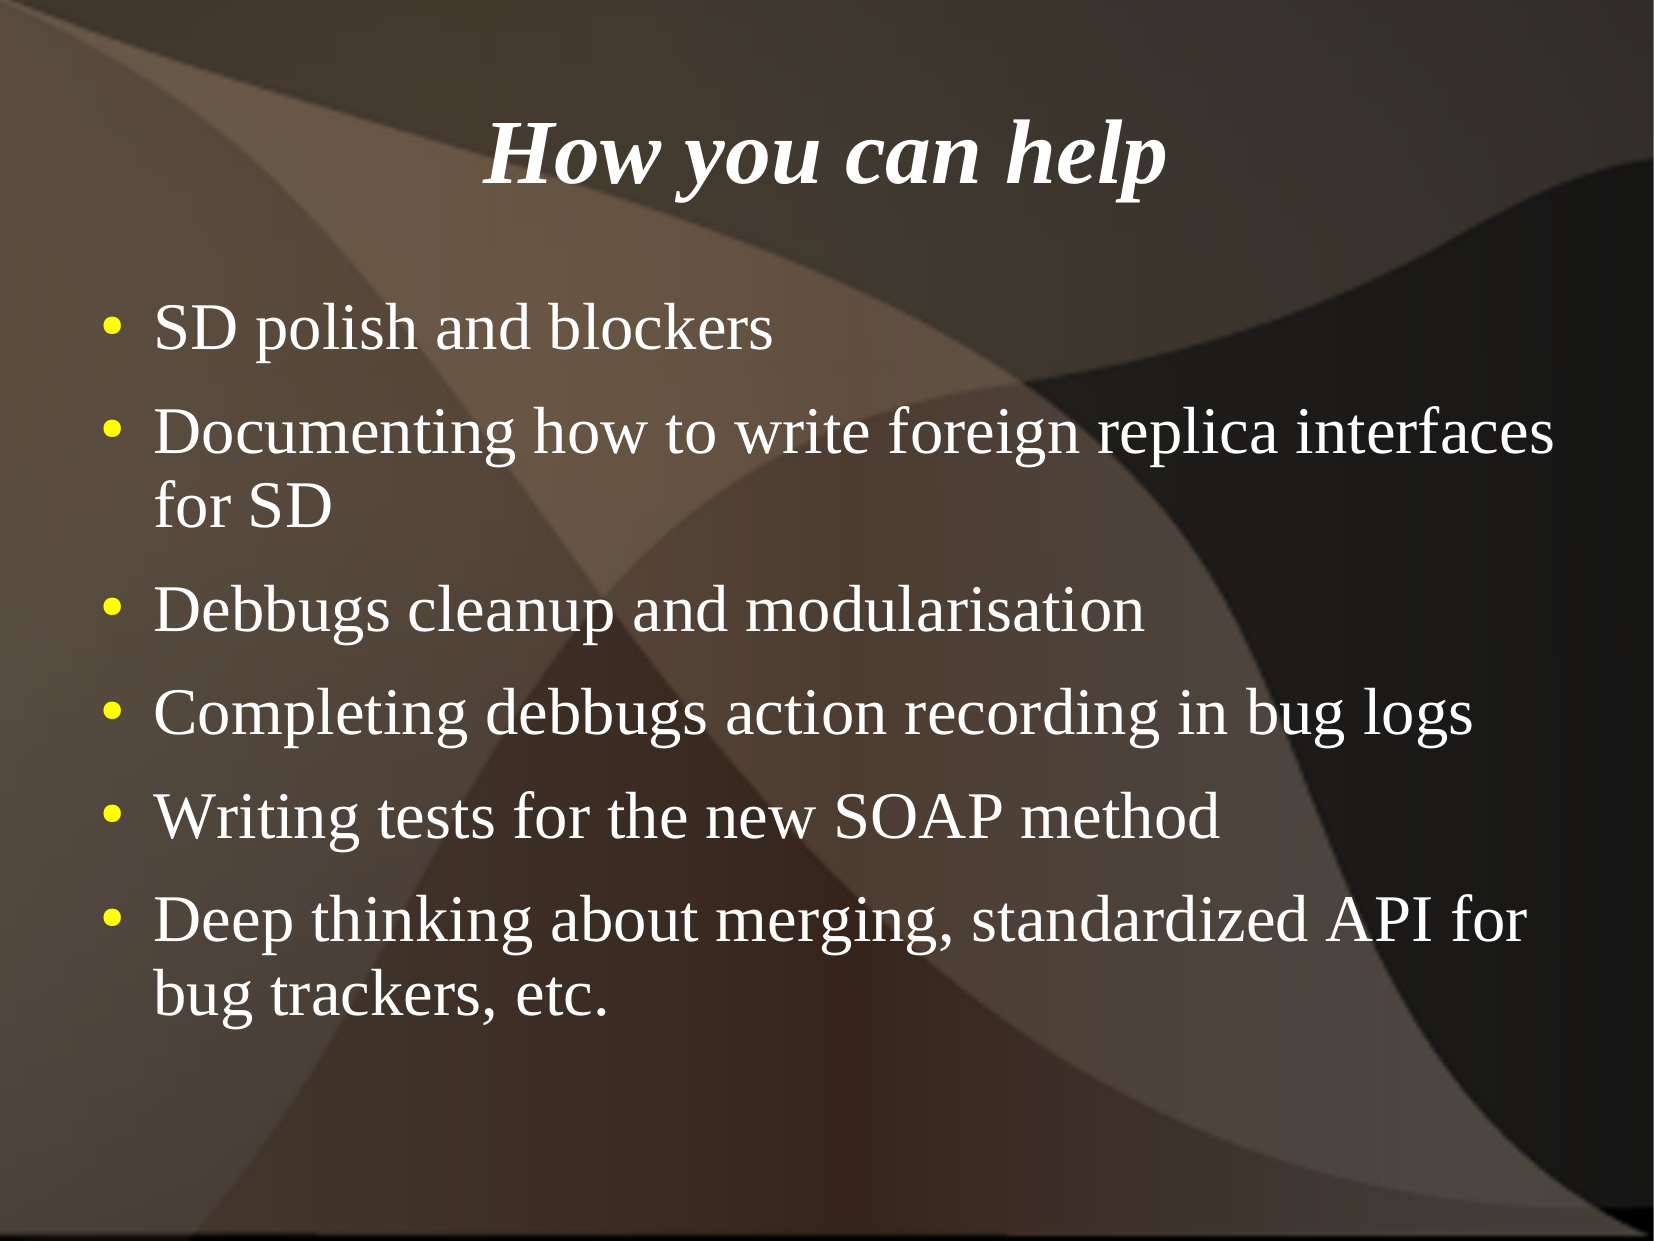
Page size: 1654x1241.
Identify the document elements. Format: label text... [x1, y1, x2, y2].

title How you can help [82, 49, 1571, 257]
picture [0, 0, 1654, 1241]
list SD polish and blockers Documenting how to write foreign replica interfaces for SD Debbugs cleanup and modularisation Completing debbugs action recording in bug logs Writing tests for the new SOAP method Deep thinking about merging, standardized API for bug trackers, etc. [82, 290, 1571, 1094]
